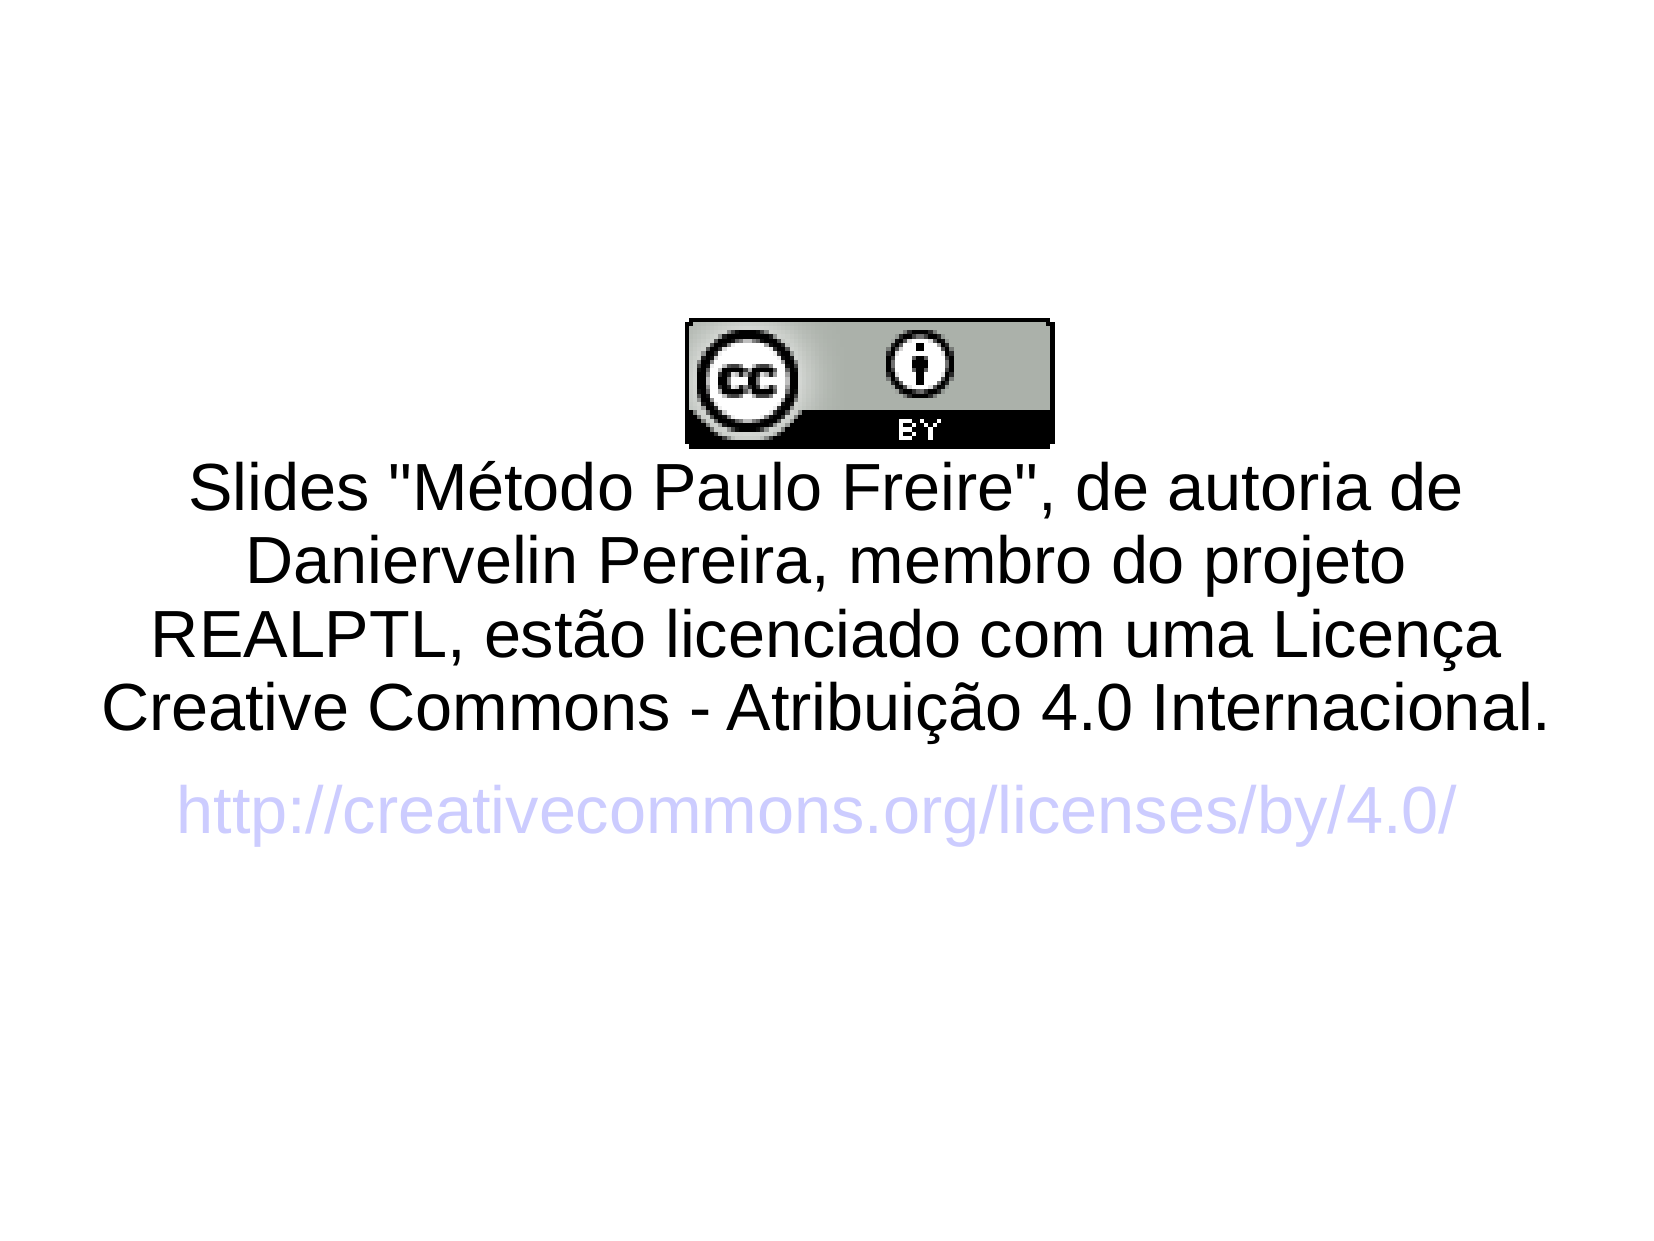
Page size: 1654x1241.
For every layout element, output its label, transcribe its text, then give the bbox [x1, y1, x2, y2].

picture [685, 318, 1055, 449]
subtitle Slides "Método Paulo Freire", de autoria de Daniervelin Pereira, membro do projeto REALPTL, estão licenciado com uma Licença Creative Commons - Atribuição 4.0 Internacional. http://creativecommons.org/licenses/by/4.0/ [82, 290, 1571, 1010]
